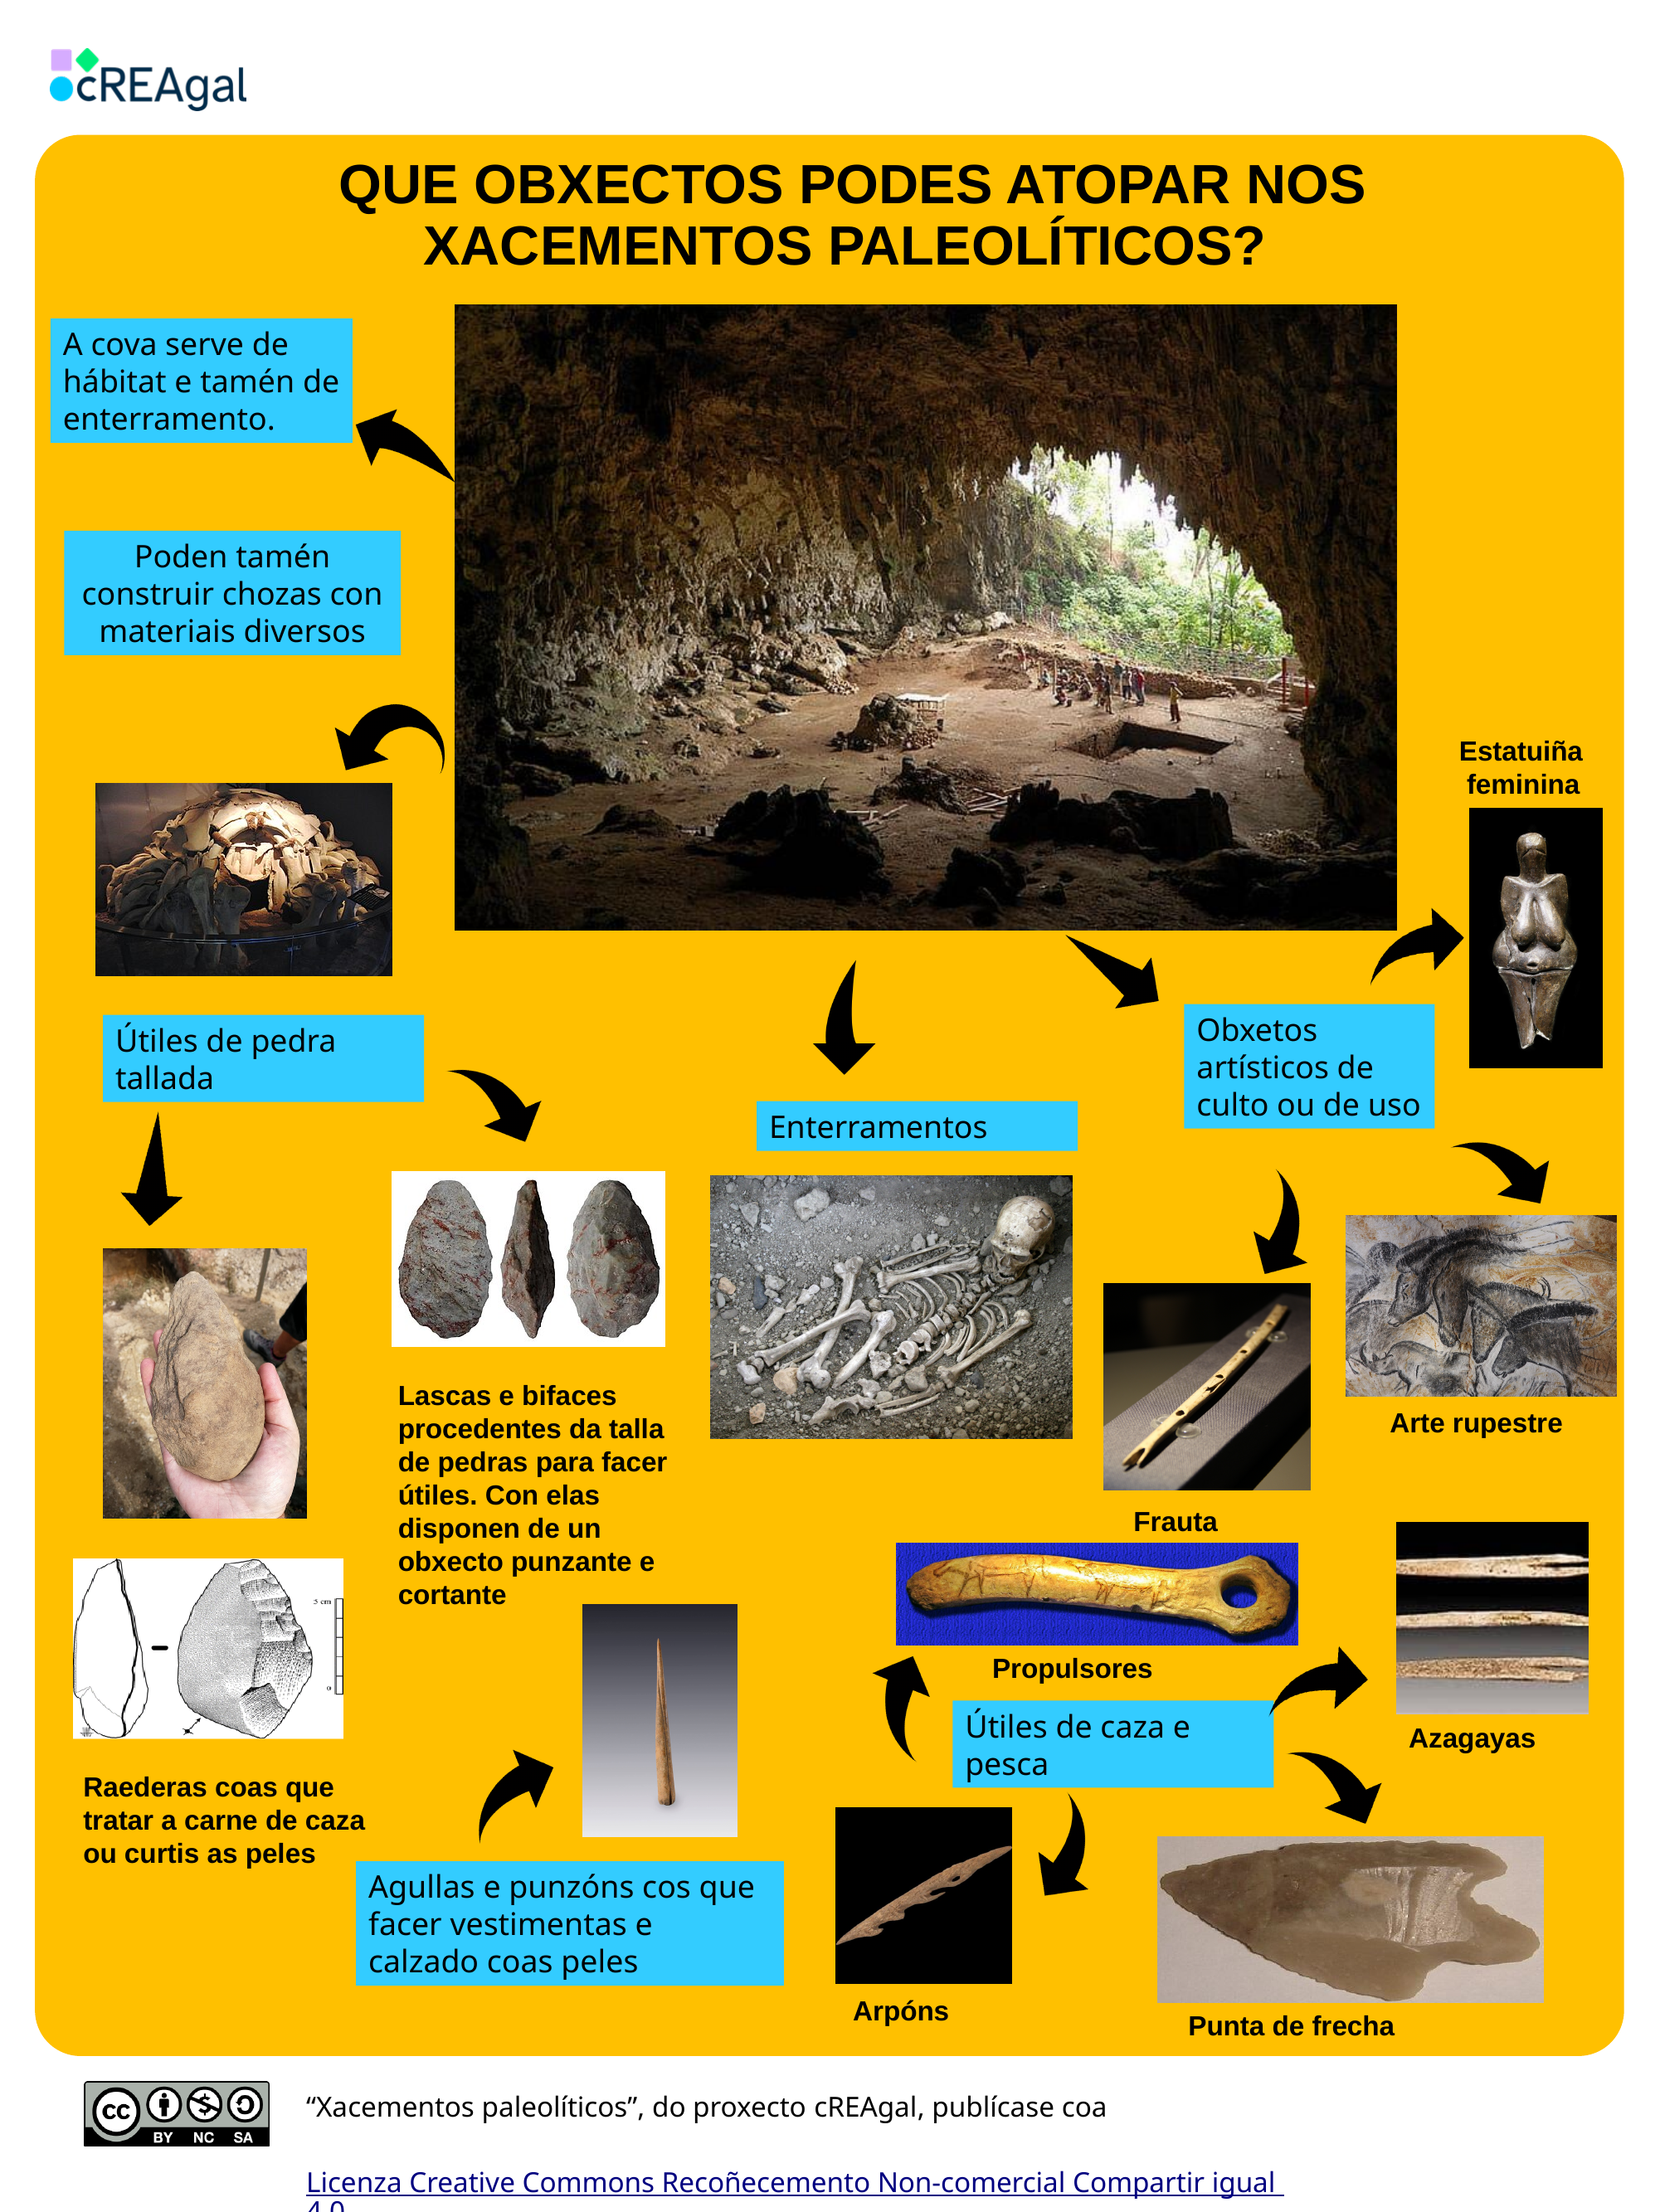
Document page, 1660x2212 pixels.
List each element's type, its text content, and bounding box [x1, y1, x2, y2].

text_box Arte rupestre [1377, 1399, 1617, 1446]
text_box Obxetos artísticos de culto ou de uso [1184, 1004, 1435, 1129]
picture [95, 304, 1603, 1068]
text_box Raederas coas que tratar a carne de caza ou curtis as peles [71, 1762, 392, 1875]
picture [392, 1014, 665, 1348]
text_box Útiles de caza e pesca [952, 1700, 1273, 1788]
picture [1396, 1522, 1589, 1714]
text_box Agullas e punzóns cos que facer vestimentas e calzado coas peles [356, 1861, 784, 1986]
picture [73, 1558, 346, 1739]
text_box Estatuiña feminina [1446, 727, 1643, 806]
text_box A cova serve de hábitat e tamén de enterramento. [50, 318, 353, 443]
picture [50, 48, 246, 111]
text_box Arpóns [840, 1986, 1012, 2033]
picture [426, 1604, 738, 1874]
text_box Enterramentos [757, 1101, 1078, 1151]
picture [84, 2081, 270, 2146]
picture [817, 1543, 1544, 2003]
text_box Lascas e bifaces procedentes da talla de pedras para facer útiles. Con elas disponen de un obxecto punzante e cortante [385, 1371, 707, 1616]
text_box Azagayas [1396, 1714, 1593, 1760]
picture [710, 1175, 1073, 1439]
text_box Frauta [1121, 1497, 1298, 1544]
text_box QUE OBXECTOS PODES ATOPAR NOS XACEMENTOS PALEOLÍTICOS? [147, 147, 1544, 294]
picture [781, 955, 907, 1080]
text_box Útiles de pedra tallada [103, 1014, 425, 1102]
text_box Punta de frecha [1176, 2002, 1526, 2049]
text_box Poden tamén construir chozas con materiais diversos [64, 530, 402, 655]
text_box Propulsores [980, 1644, 1176, 1690]
picture [86, 1101, 221, 1236]
picture [1103, 1077, 1617, 1490]
picture [103, 1248, 307, 1519]
text_box “Xacementos paleolíticos”, do proxecto cREAgal, publícase coa Licenza Creative Commons Recoñecemento Non-comercial Compartir igual 4.0 [294, 2081, 1298, 2156]
